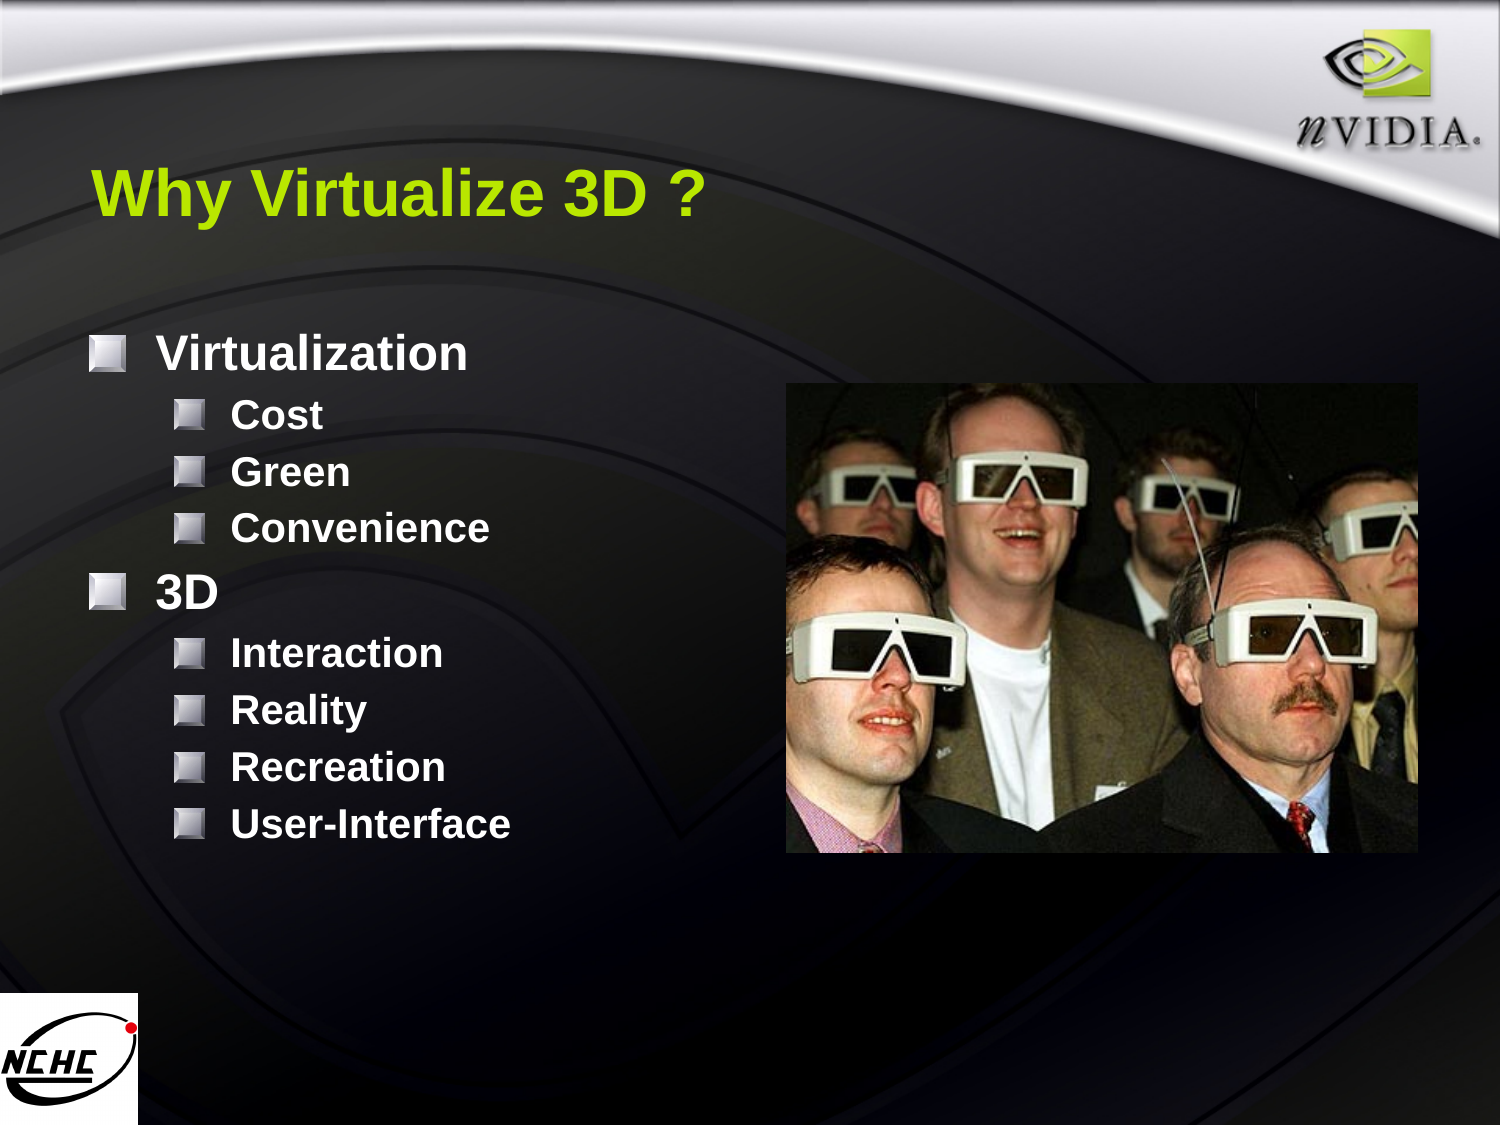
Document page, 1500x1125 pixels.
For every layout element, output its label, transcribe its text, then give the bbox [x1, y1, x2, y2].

title Why Virtualize 3D ? [91, 145, 1213, 242]
picture [0, 0, 1500, 1125]
list Virtualization Cost Green Convenience 3D Interaction Reality Recreation User-Interface [89, 325, 1440, 1011]
